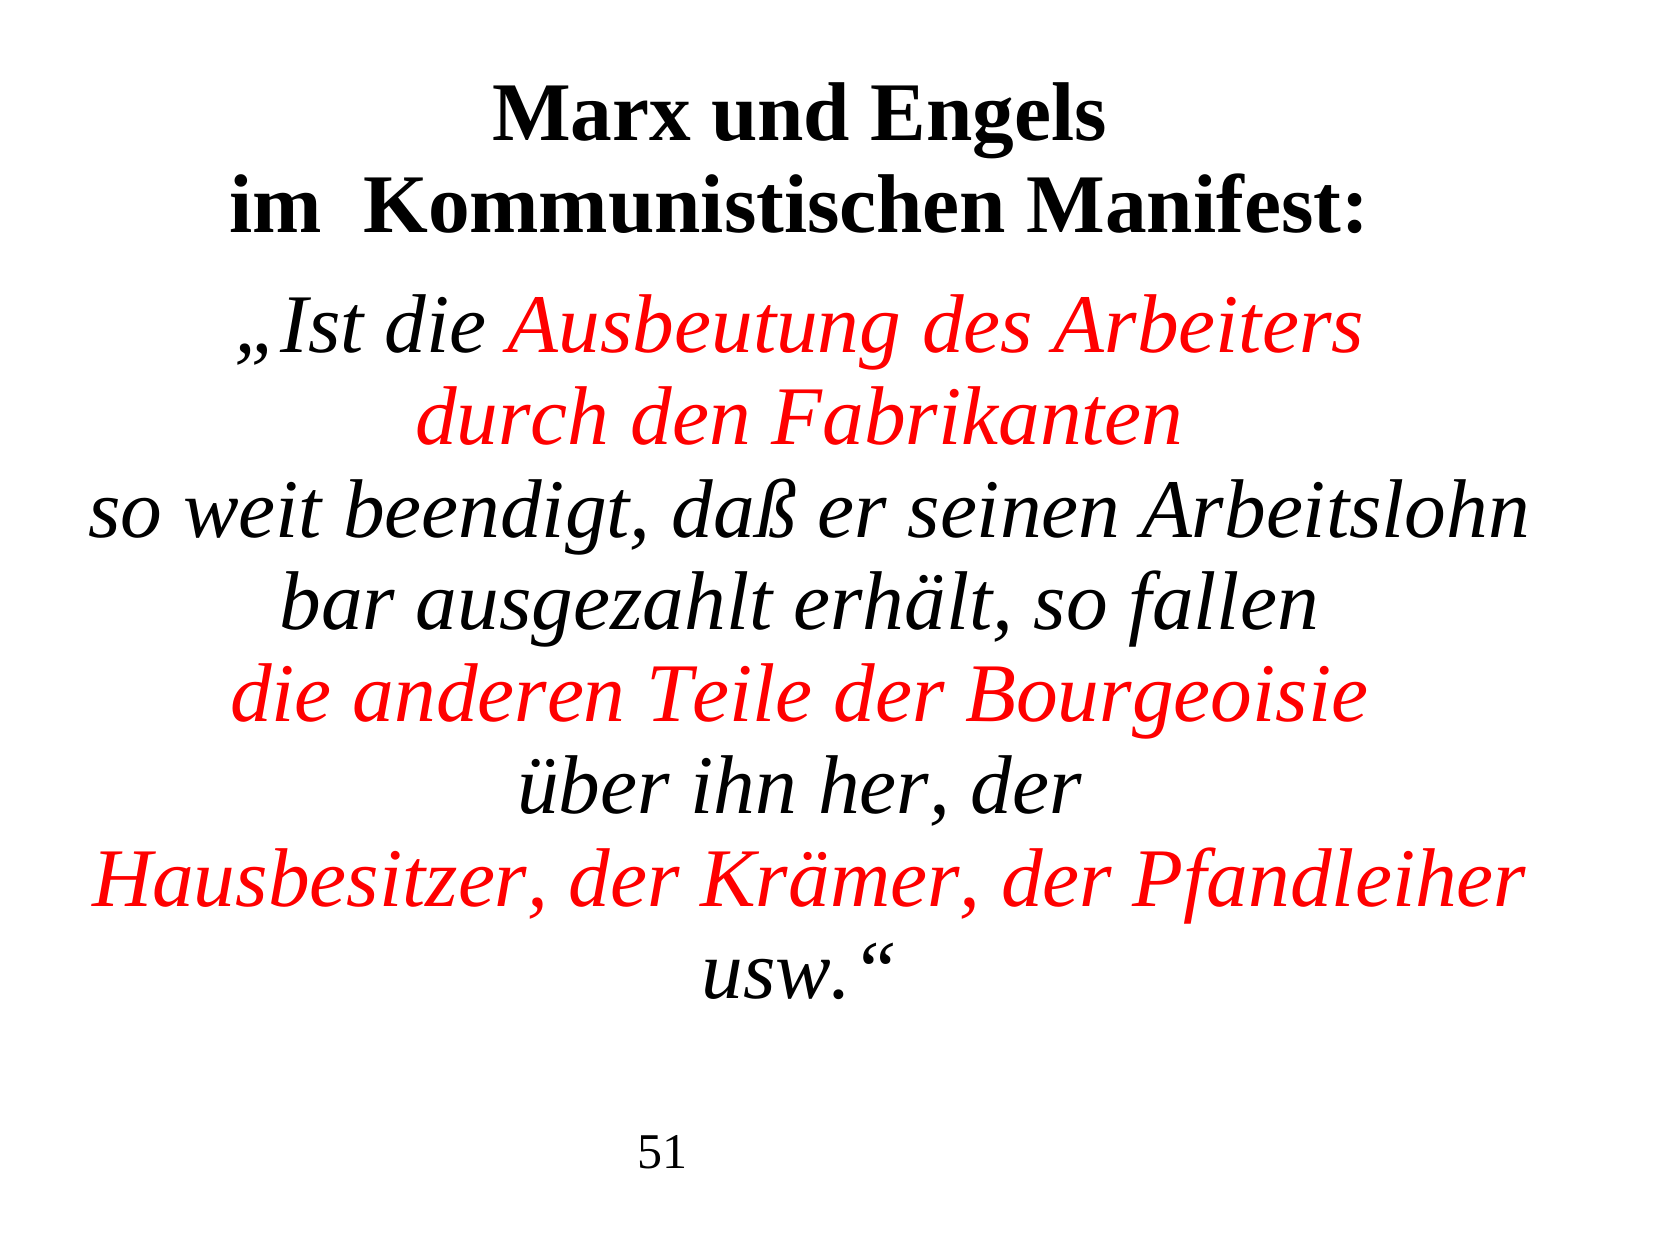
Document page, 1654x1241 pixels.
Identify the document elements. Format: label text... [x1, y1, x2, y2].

text_box <Foliennummer> [637, 1124, 989, 1186]
text_box Marx und Engels im Kommunistischen Manifest: „Ist die Ausbeutung des Arbeiters durch den Fabrikanten so weit beendigt, daß er seinen Arbeitslohn bar ausgezahlt erhält, so fallen die anderen Teile der Bourgeoisie über ihn her, der Hausbesitzer, der Krämer, der Pfandleiher usw.“ [44, 66, 1576, 1116]
